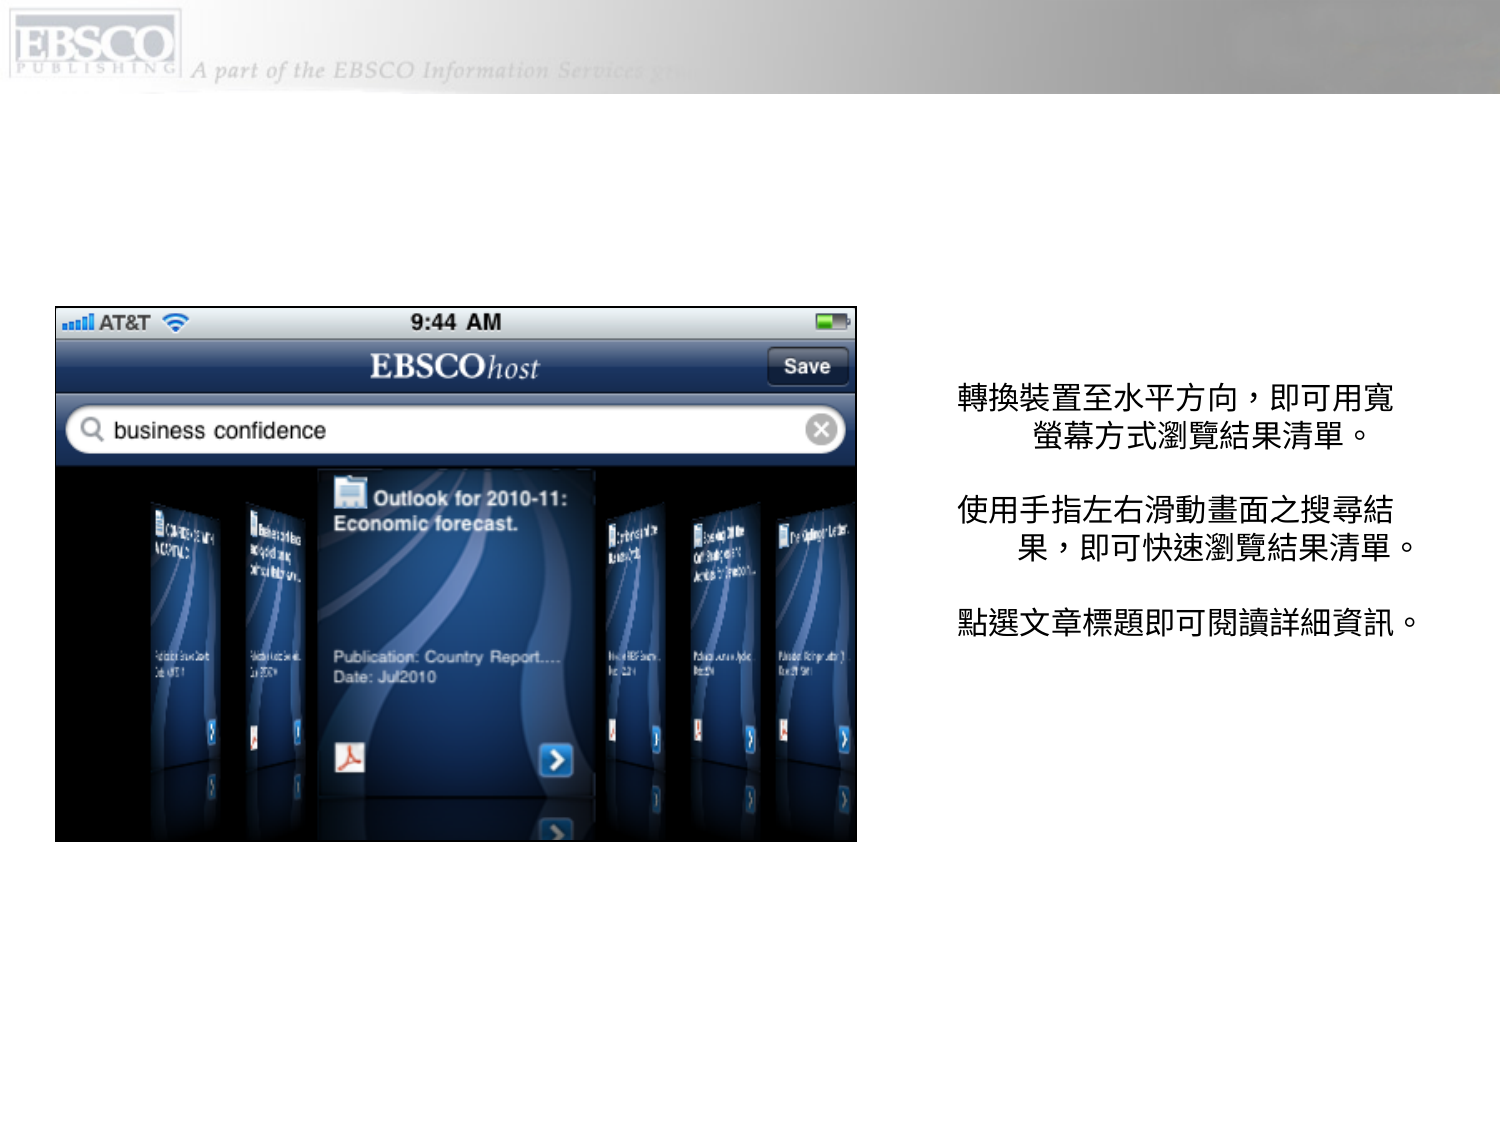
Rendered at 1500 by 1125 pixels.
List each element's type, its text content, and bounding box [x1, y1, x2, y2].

text_box 轉換裝置至水平方向，即可用寬螢幕方式瀏覽結果清單。 使用手指左右滑動畫面之搜尋結果，即可快速瀏覽結果清單。 點選文章標題即可閱讀詳細資訊。 [877, 370, 1418, 652]
picture [56, 307, 856, 841]
